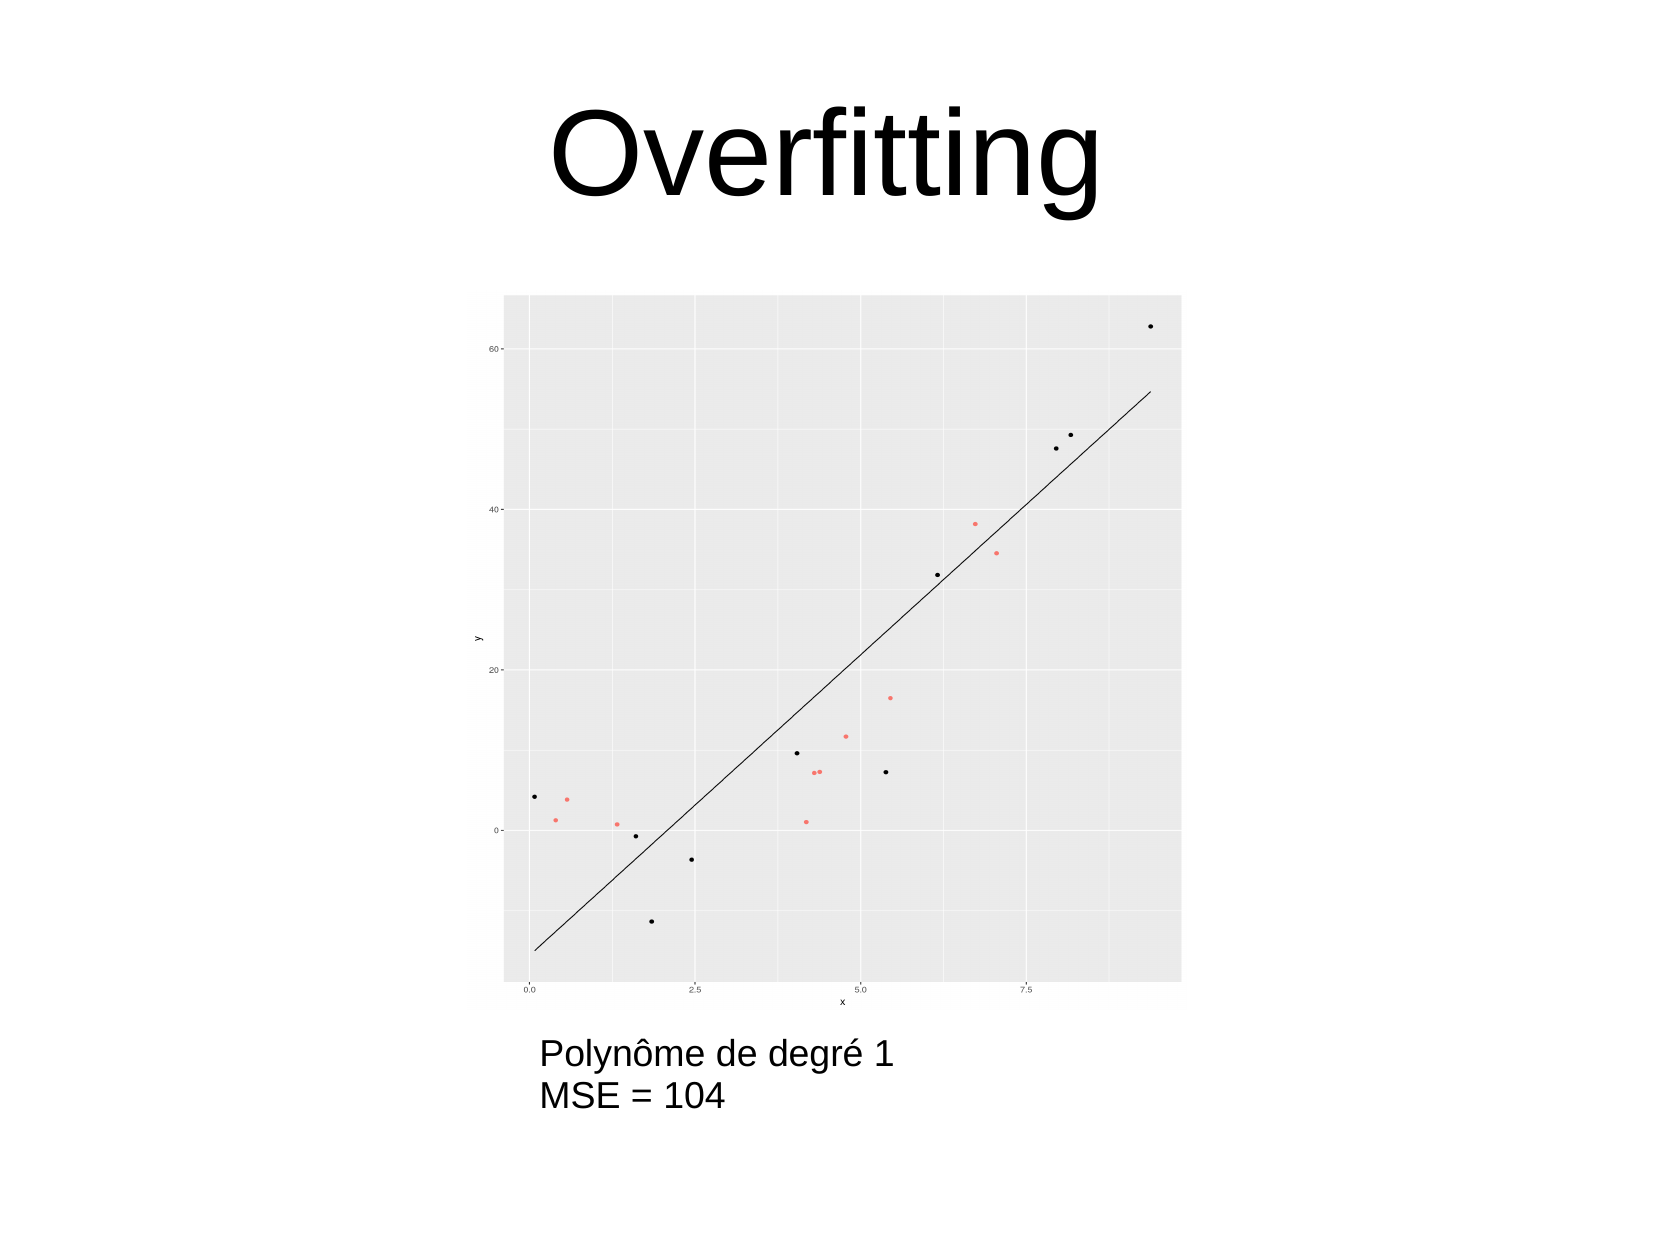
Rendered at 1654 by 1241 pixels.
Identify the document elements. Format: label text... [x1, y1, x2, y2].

picture [467, 290, 1187, 1010]
text_box Polynôme de degré 1 MSE = 104 [524, 1024, 1177, 1124]
title Overfitting [82, 49, 1571, 257]
